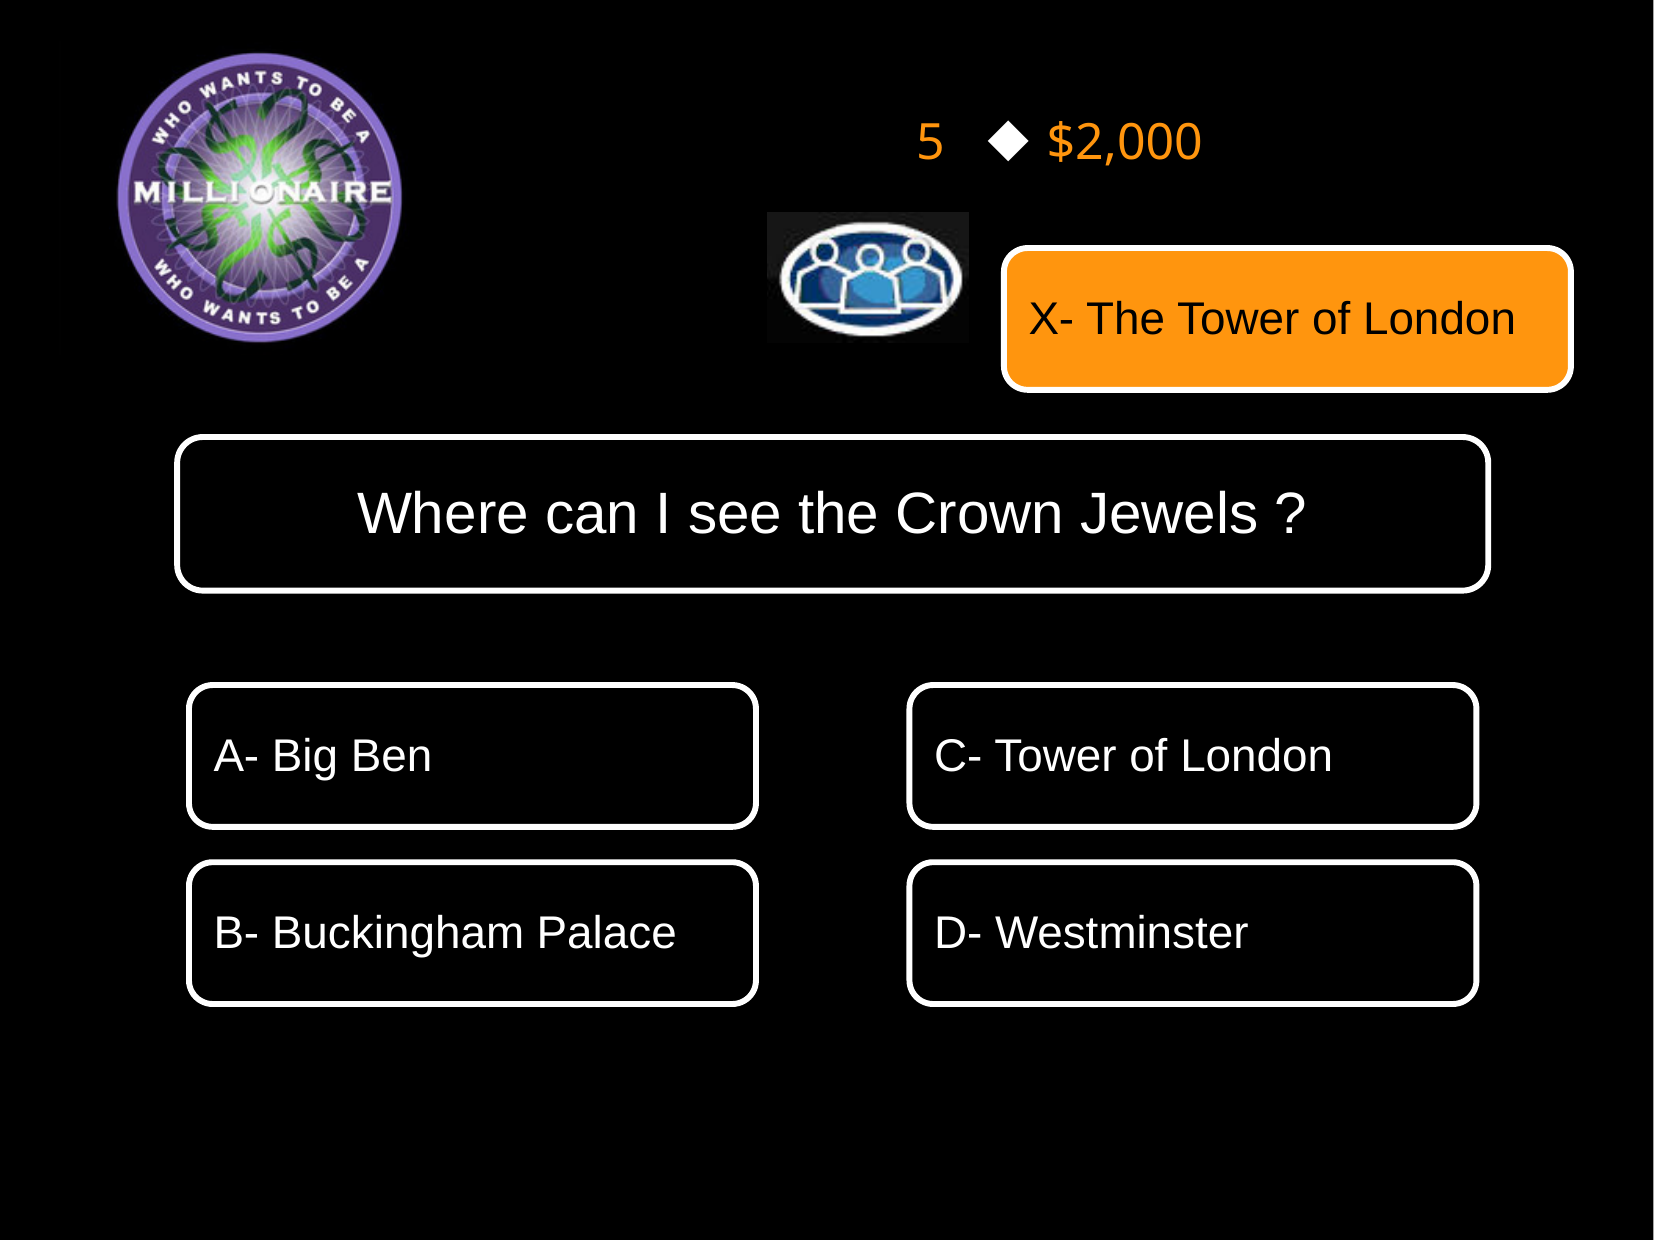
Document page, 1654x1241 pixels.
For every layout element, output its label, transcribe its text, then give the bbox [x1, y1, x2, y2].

text_box D- Westminster [909, 862, 1477, 1004]
text_box C- Tower of London [909, 685, 1477, 827]
text_box A- Big Ben [188, 685, 756, 827]
text_box X- The Tower of London [1003, 248, 1571, 390]
text_box B- Buckingham Palace [188, 862, 756, 1004]
picture [59, 41, 477, 355]
text_box Where can I see the Crown Jewels ? [177, 437, 1489, 591]
picture [767, 212, 969, 343]
text_box 5  $2,000 [774, 106, 1458, 213]
